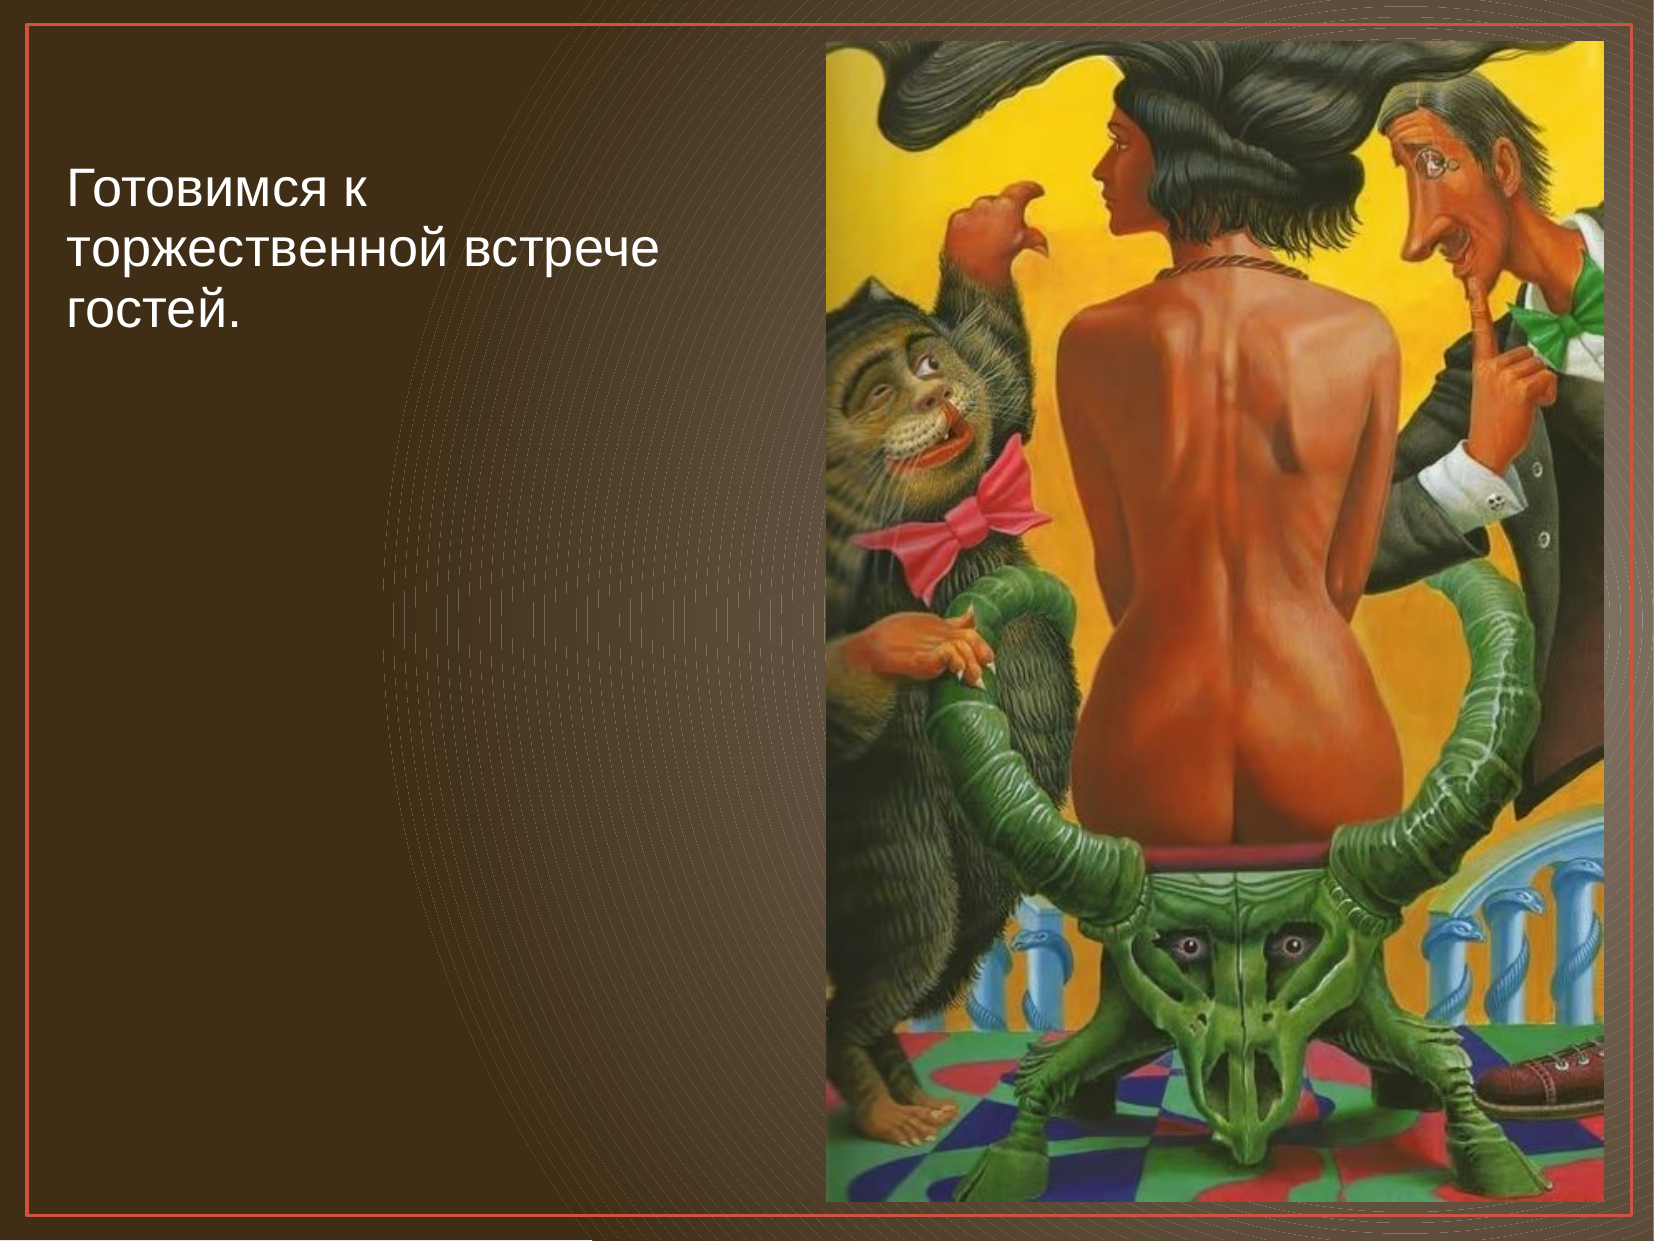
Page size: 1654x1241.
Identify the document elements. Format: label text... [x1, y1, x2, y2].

picture [826, 41, 1604, 1202]
text_box Готовимся к торжественной встрече гостей. [52, 150, 739, 502]
